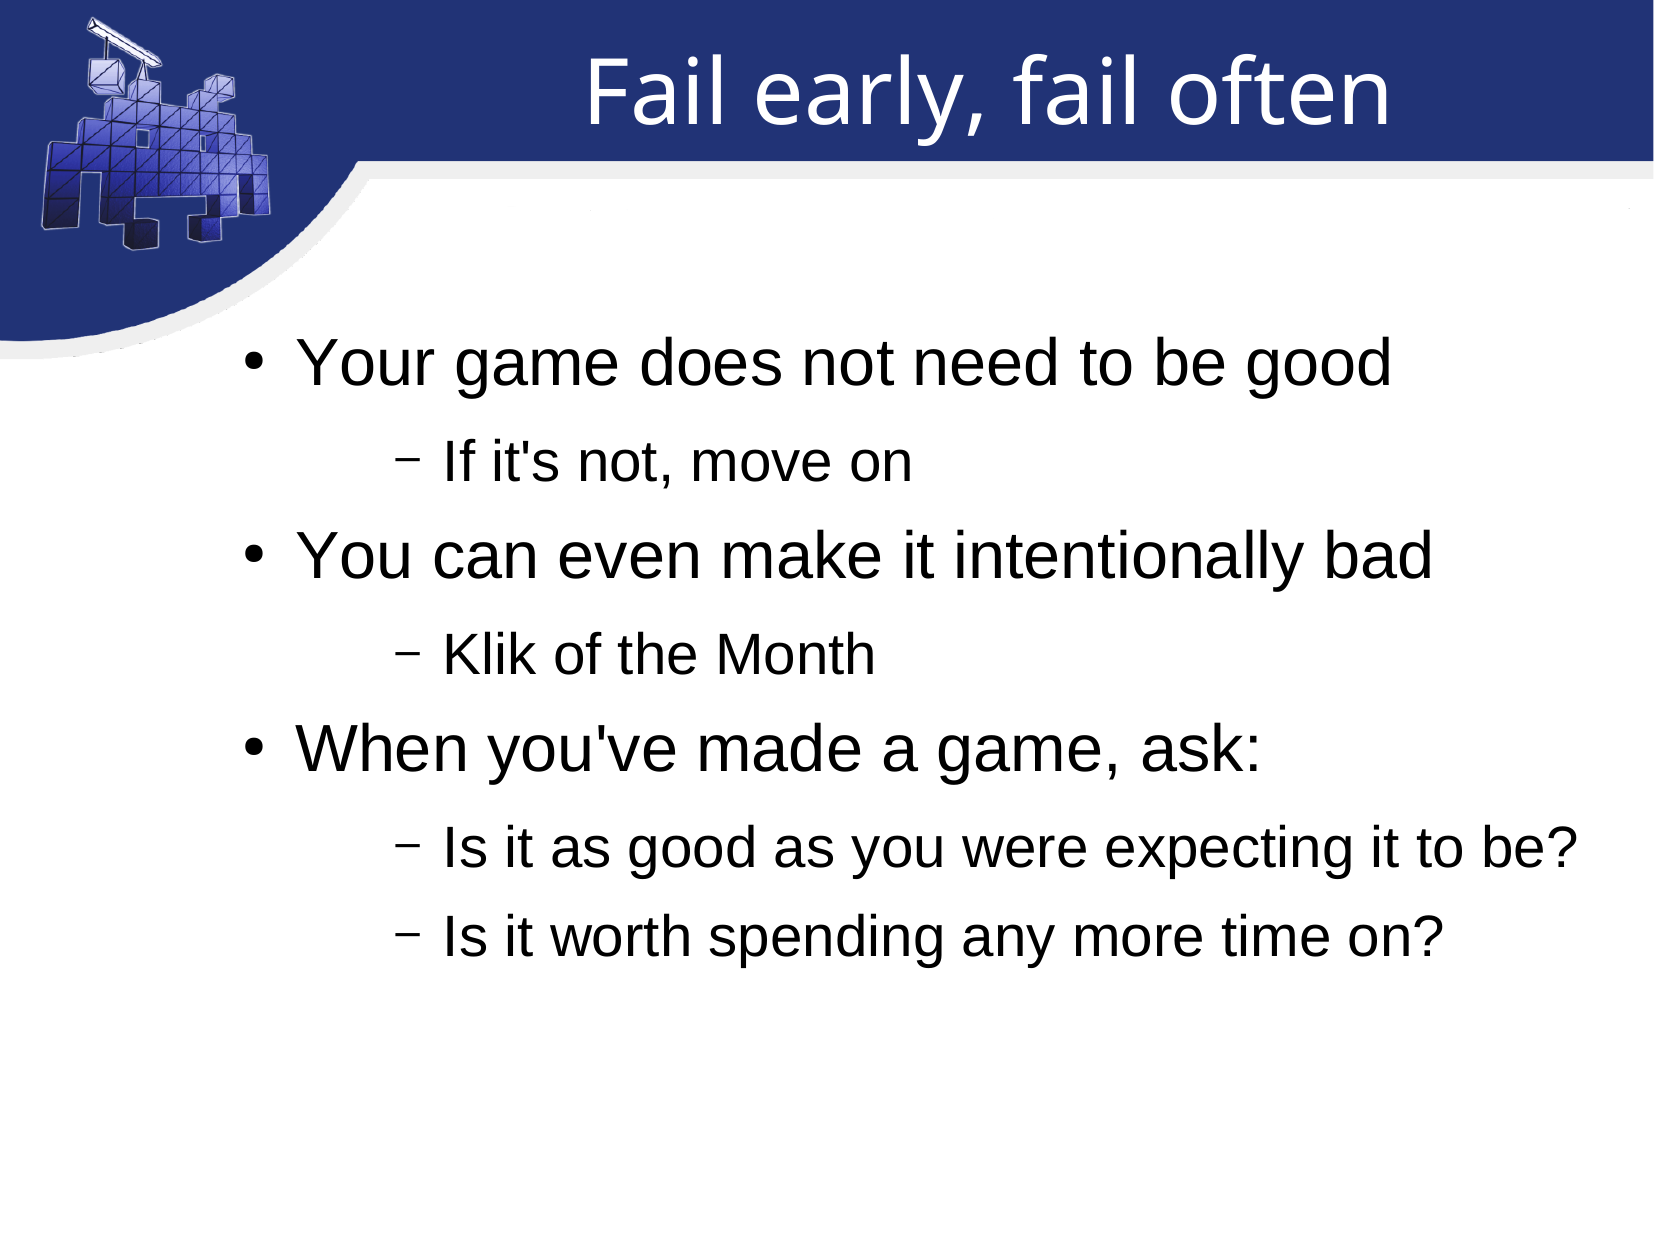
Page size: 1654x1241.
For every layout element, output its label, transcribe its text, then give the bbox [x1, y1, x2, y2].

list Your game does not need to be good If it's not, move on You can even make it intentionally bad Klik of the Month When you've made a game, ask: Is it as good as you were expecting it to be? Is it worth spending any more time on? [206, 324, 1595, 1078]
picture [0, 0, 1654, 443]
title Fail early, fail often [354, 35, 1625, 142]
